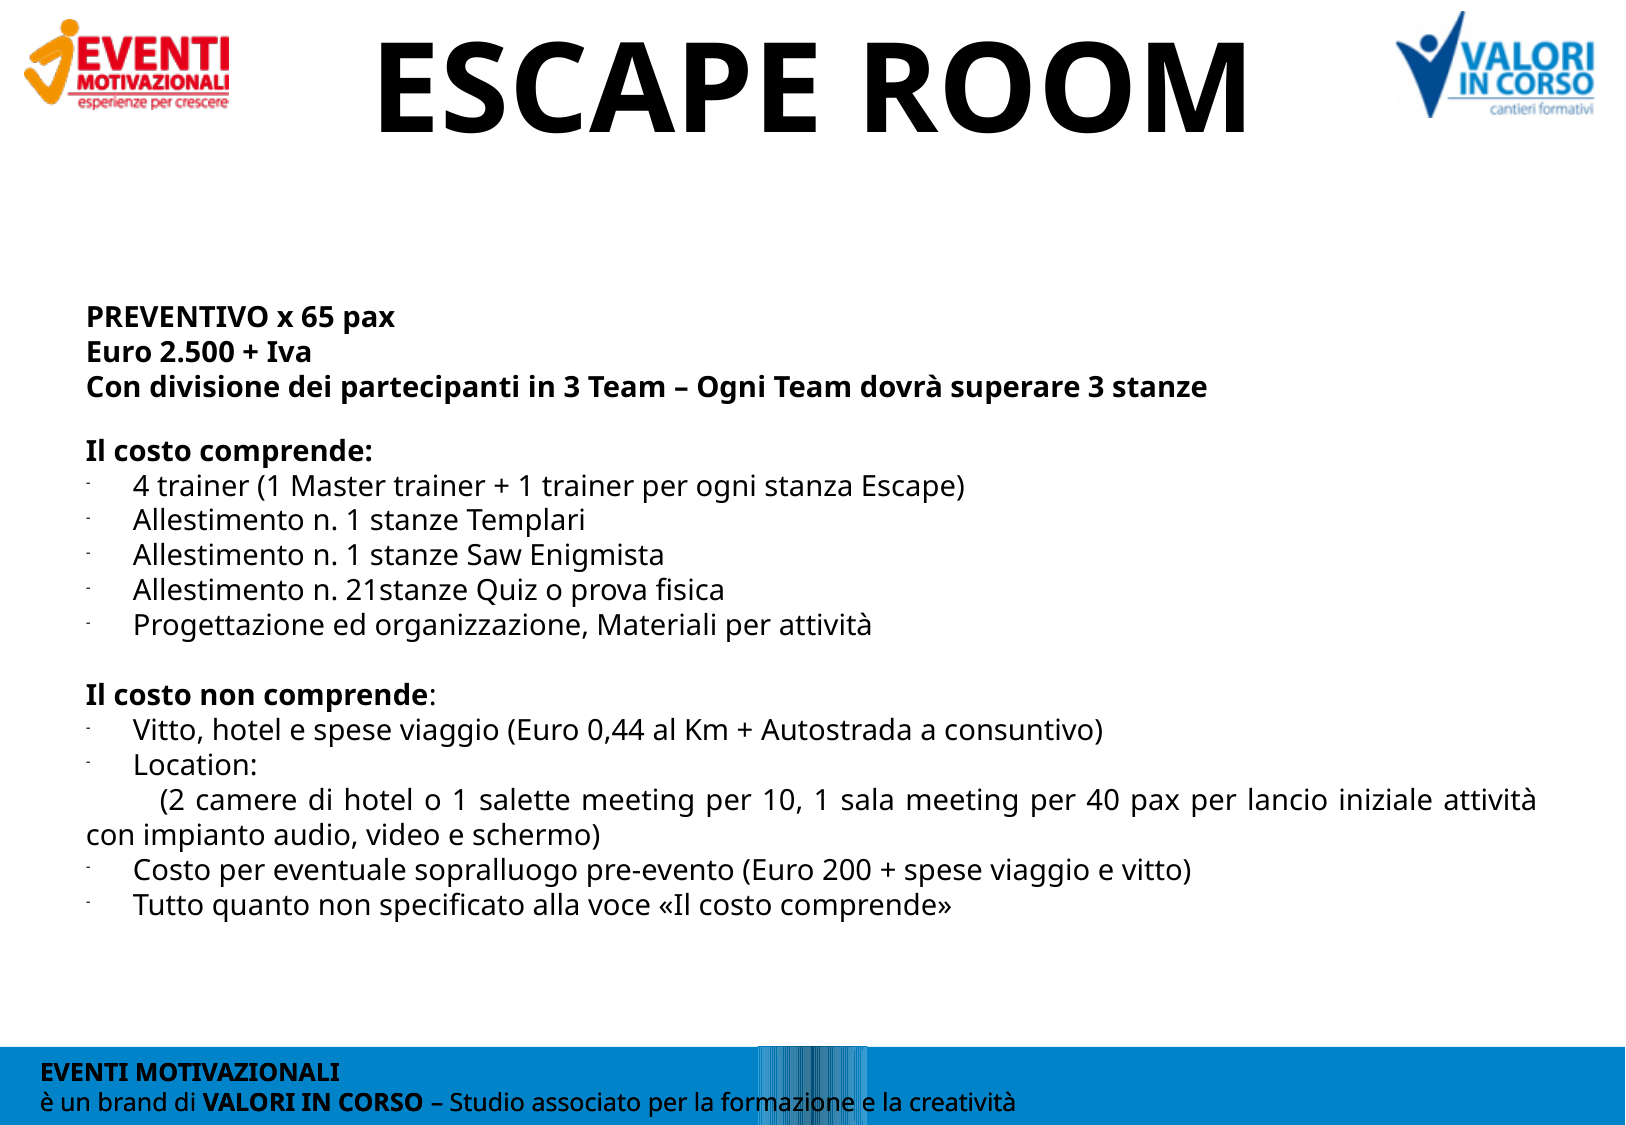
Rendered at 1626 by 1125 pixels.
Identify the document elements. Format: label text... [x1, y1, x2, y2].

text_box Il costo comprende: 4 trainer (1 Master trainer + 1 trainer per ogni stanza Escape) Allestimento n. 1 stanze Templari Allestimento n. 1 stanze Saw Enigmista Allestimento n. 21stanze Quiz o prova fisica Progettazione ed organizzazione, Materiali per attività Il costo non comprende: Vitto, hotel e spese viaggio (Euro 0,44 al Km + Autostrada a consuntivo) Location: (2 camere di hotel o 1 salette meeting per 10, 1 sala meeting per 40 pax per lancio iniziale attività con impianto audio, video e schermo) Costo per eventuale sopralluogo pre-evento (Euro 200 + spese viaggio e vitto) Tutto quanto non specificato alla voce «Il costo comprende» [71, 424, 1554, 964]
picture [1367, 11, 1625, 118]
text_box ESCAPE ROOM [355, 0, 1272, 165]
text_box PREVENTIVO x 65 pax Euro 2.500 + Iva Con divisione dei partecipanti in 3 Team – Ogni Team dovrà superare 3 stanze [71, 291, 1343, 412]
text_box EVENTI MOTIVAZIONALI è un brand di VALORI IN CORSO – Studio associato per la formazione e la creatività [24, 1048, 1132, 1125]
picture [24, 19, 229, 110]
